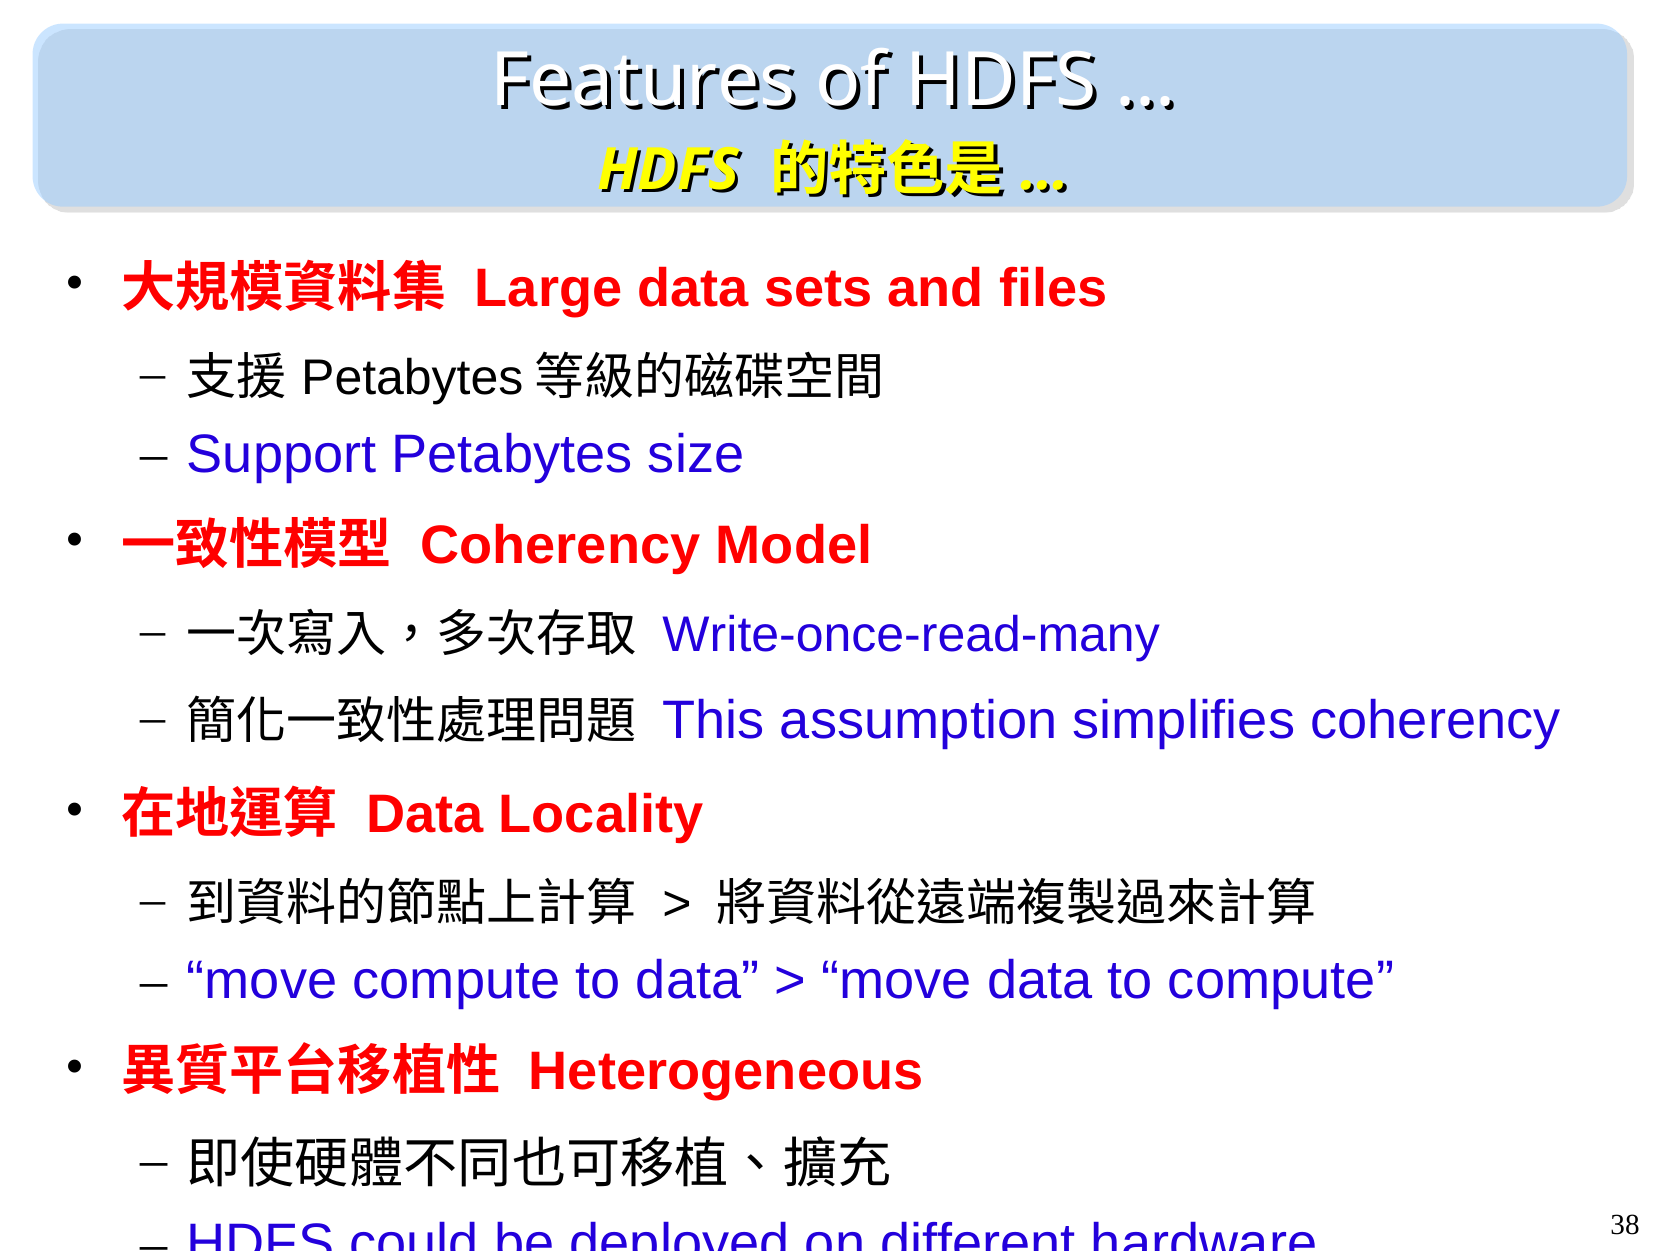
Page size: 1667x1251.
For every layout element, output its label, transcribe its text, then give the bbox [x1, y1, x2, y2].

list 大規模資料集 Large data sets and files 支援Petabytes等級的磁碟空間 Support Petabytes size 一致性模型 Coherency Model 一次寫入，多次存取 Write-once-read-many 簡化一致性處理問題 This assumption simplifies coherency 在地運算 Data Locality 到資料的節點上計算 > 將資料從遠端複製過來計算 “move compute to data” > “move data to compute” 異質平台移植性 Heterogeneous 即使硬體不同也可移植、擴充 HDFS could be deployed on different hardware [64, 243, 1613, 1215]
text_box [32, 23, 124, 207]
title Features of HDFS ... HDFS 的特色是... [124, 20, 1542, 213]
text_box [1542, 23, 1628, 207]
